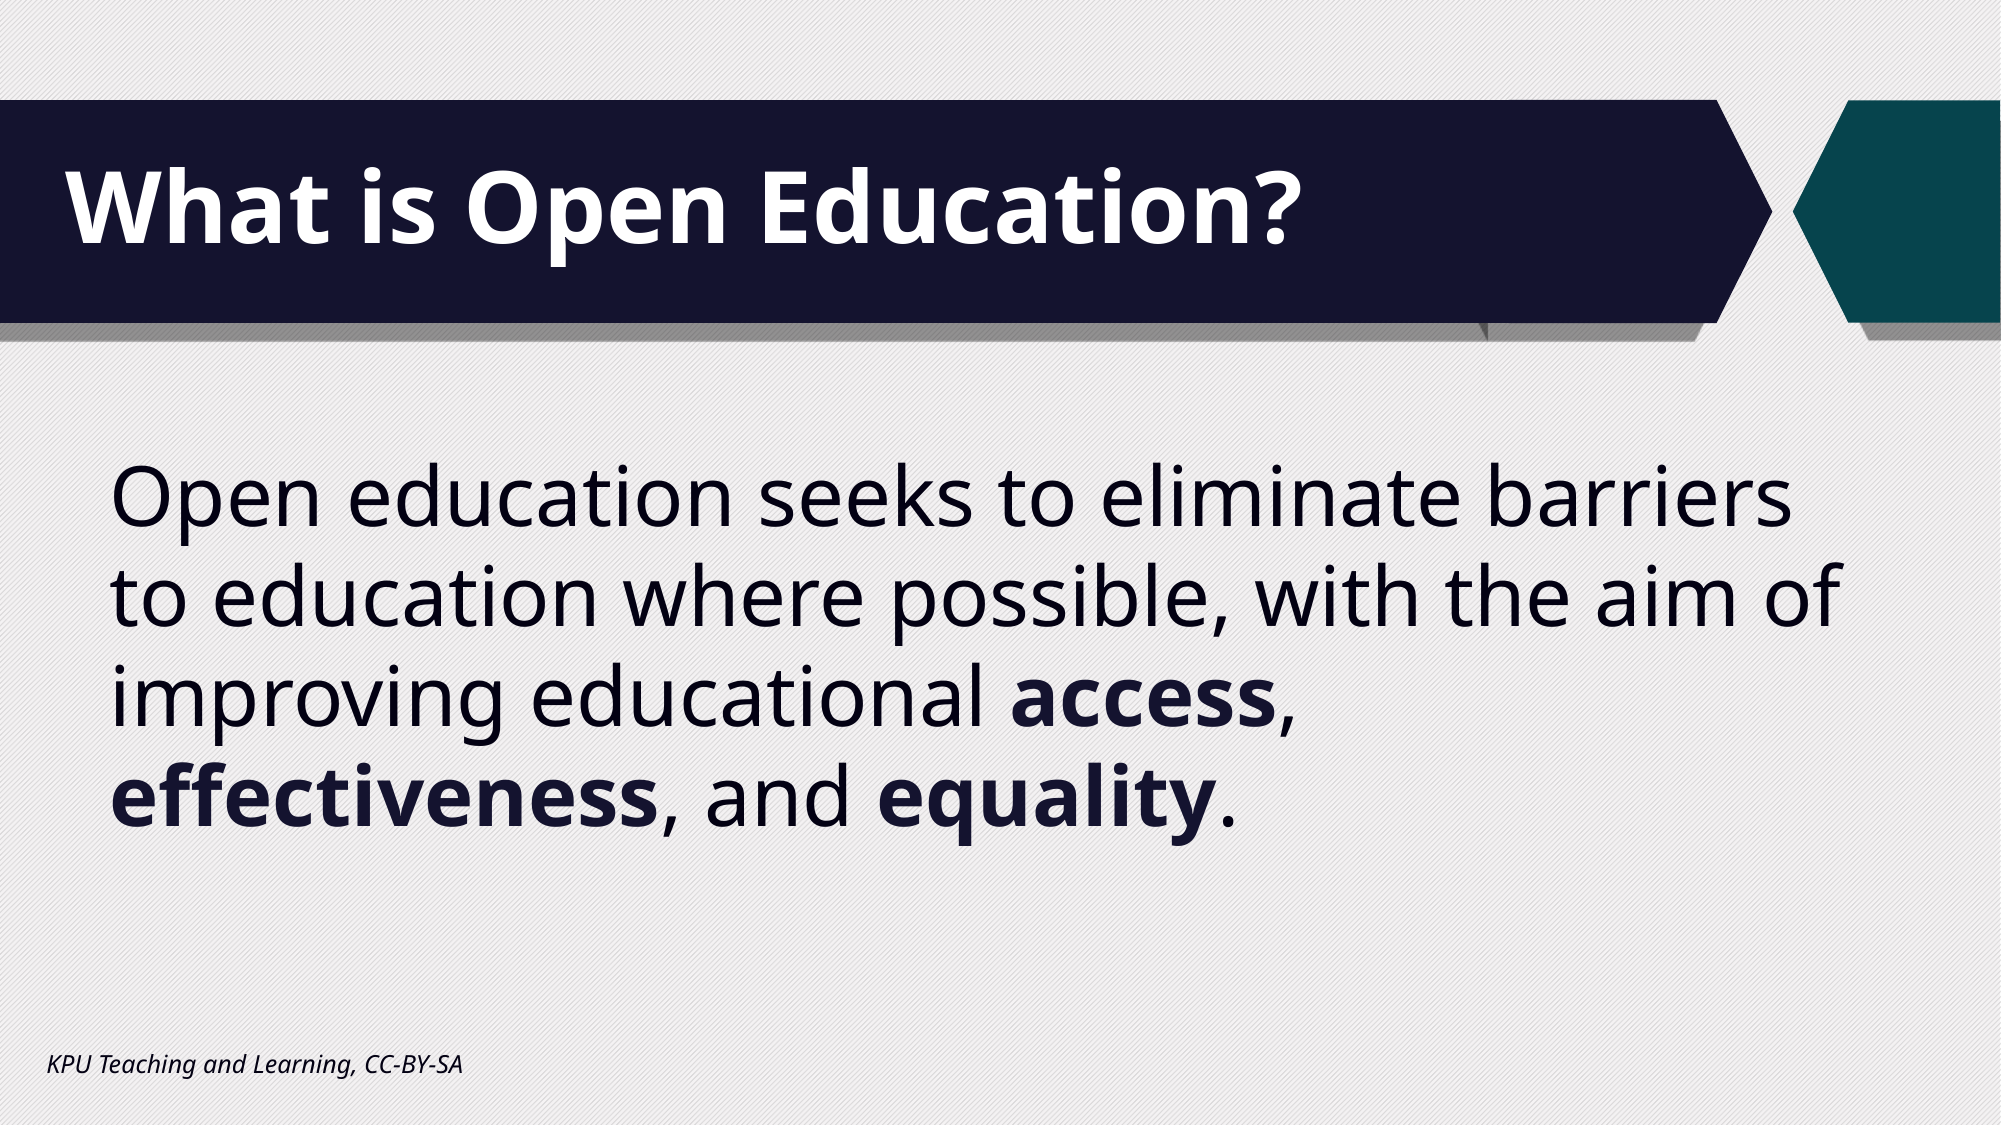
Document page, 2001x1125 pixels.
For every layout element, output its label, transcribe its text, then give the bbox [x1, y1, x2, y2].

title What is Open Education? [50, 122, 1689, 300]
text_box KPU Teaching and Learning, CC-BY-SA [31, 1033, 1159, 1094]
list Open education seeks to eliminate barriers to education where possible, with the aim of improving educational access, effectiveness, and equality. [94, 388, 1906, 1000]
